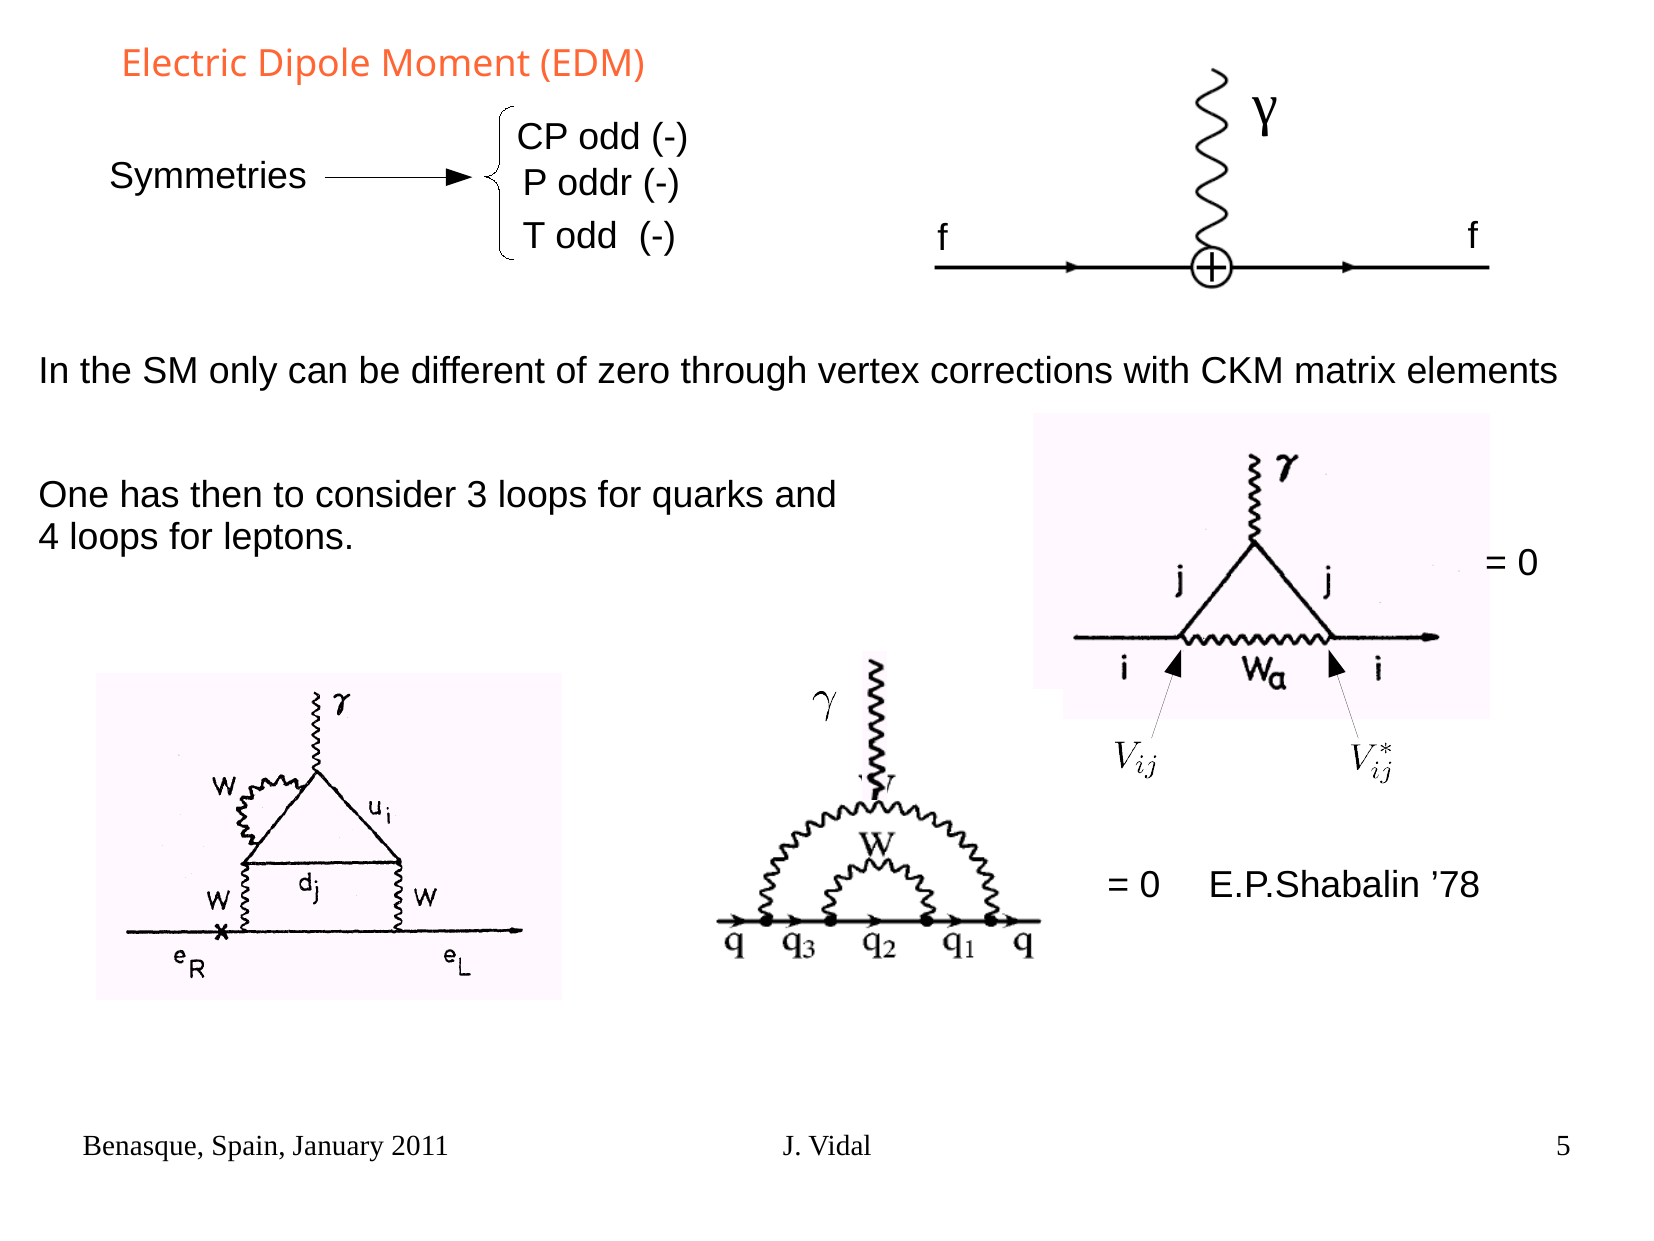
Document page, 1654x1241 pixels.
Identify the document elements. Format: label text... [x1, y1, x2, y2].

text_box = 0 [1092, 856, 1176, 914]
picture [1346, 738, 1401, 785]
text_box One has then to consider 3 loops for quarks and 4 loops for leptons. [23, 466, 863, 566]
text_box γ [1237, 64, 1294, 146]
picture [96, 673, 562, 1000]
text_box f [1452, 206, 1493, 264]
picture [663, 413, 1490, 975]
text_box f [922, 208, 963, 266]
text_box T odd (-) [507, 206, 745, 264]
picture [1110, 738, 1166, 780]
text_box In the SM only can be different of zero through vertex corrections with CKM matrix elements [23, 341, 1636, 399]
text_box Electric Dipole Moment (EDM) [106, 29, 701, 90]
text_box E.P.Shabalin ’78 [1182, 856, 1608, 919]
text_box P oddr (-) [507, 153, 745, 206]
text_box Symmetries [94, 147, 332, 205]
text_box CP odd (-) [501, 108, 739, 166]
picture [898, 29, 1536, 341]
text_box = 0 [1470, 533, 1554, 591]
